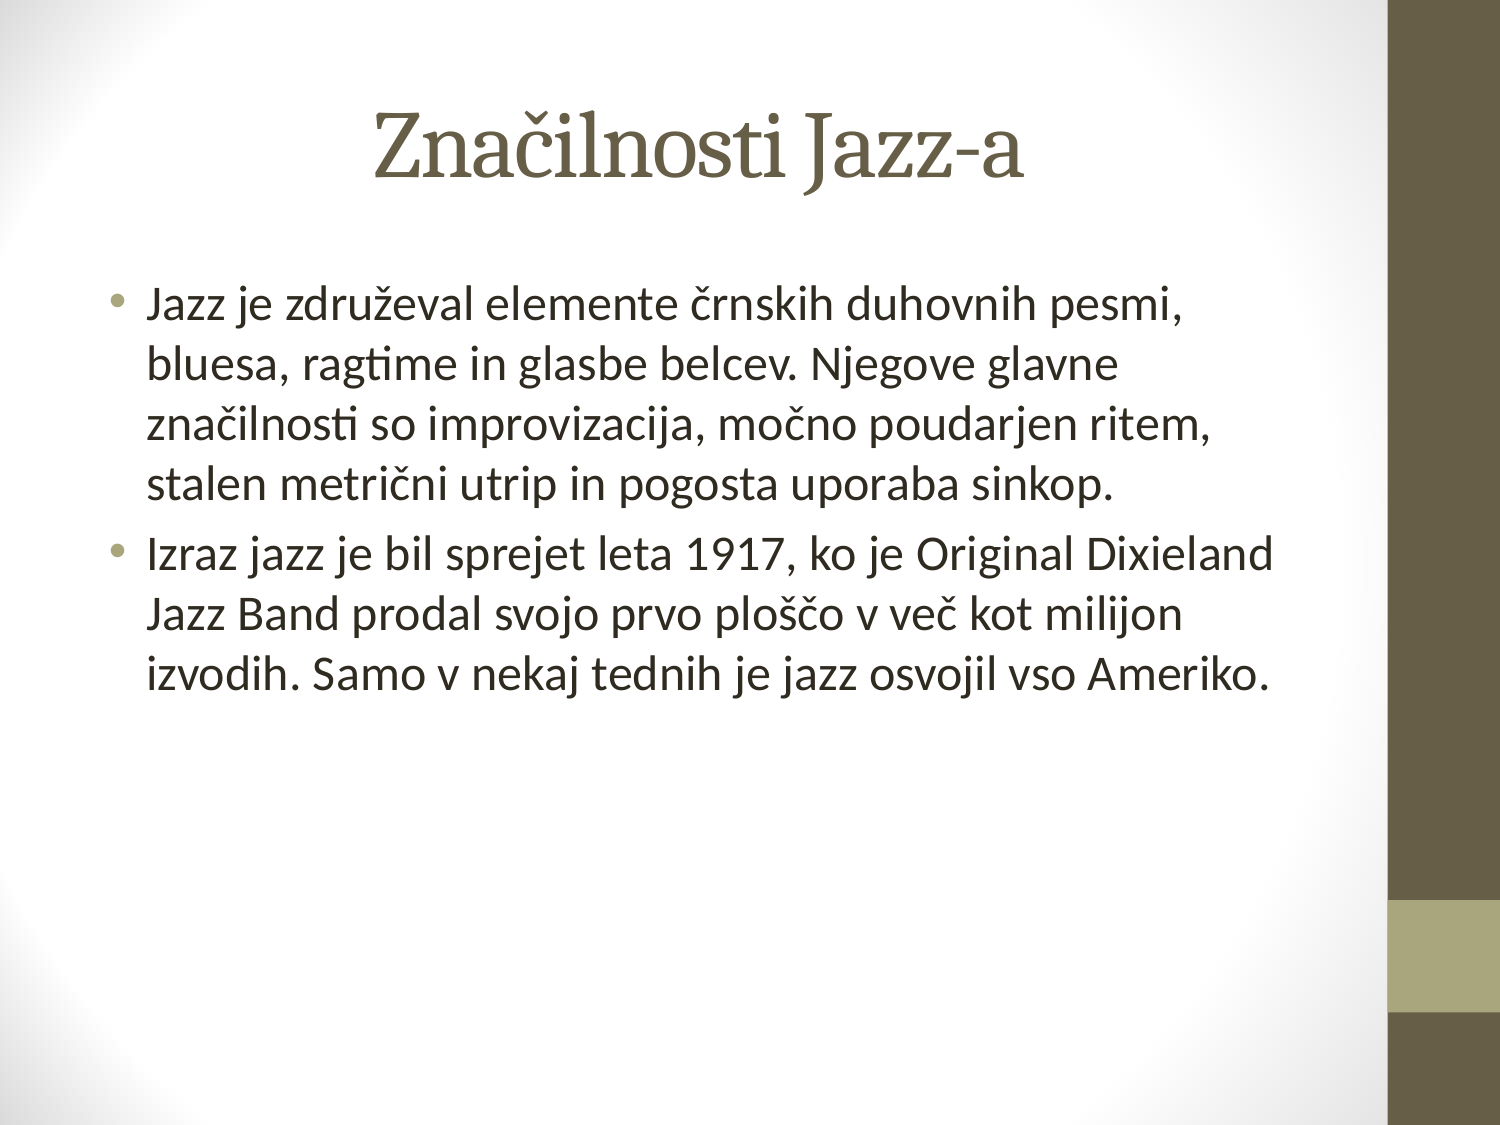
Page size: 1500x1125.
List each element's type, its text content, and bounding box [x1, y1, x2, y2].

title Značilnosti Jazz-a [75, 45, 1325, 233]
list Jazz je združeval elemente črnskih duhovnih pesmi, bluesa, ragtime in glasbe belcev. Njegove glavne značilnosti so improvizacija, močno poudarjen ritem, stalen metrični utrip in pogosta uporaba sinkop. Izraz jazz je bil sprejet leta 1917, ko je Original Dixieland Jazz Band prodal svojo prvo ploščo v več kot milijon izvodih. Samo v nekaj tednih je jazz osvojil vso Ameriko. [75, 262, 1325, 1050]
picture [0, 0, 1387, 1125]
